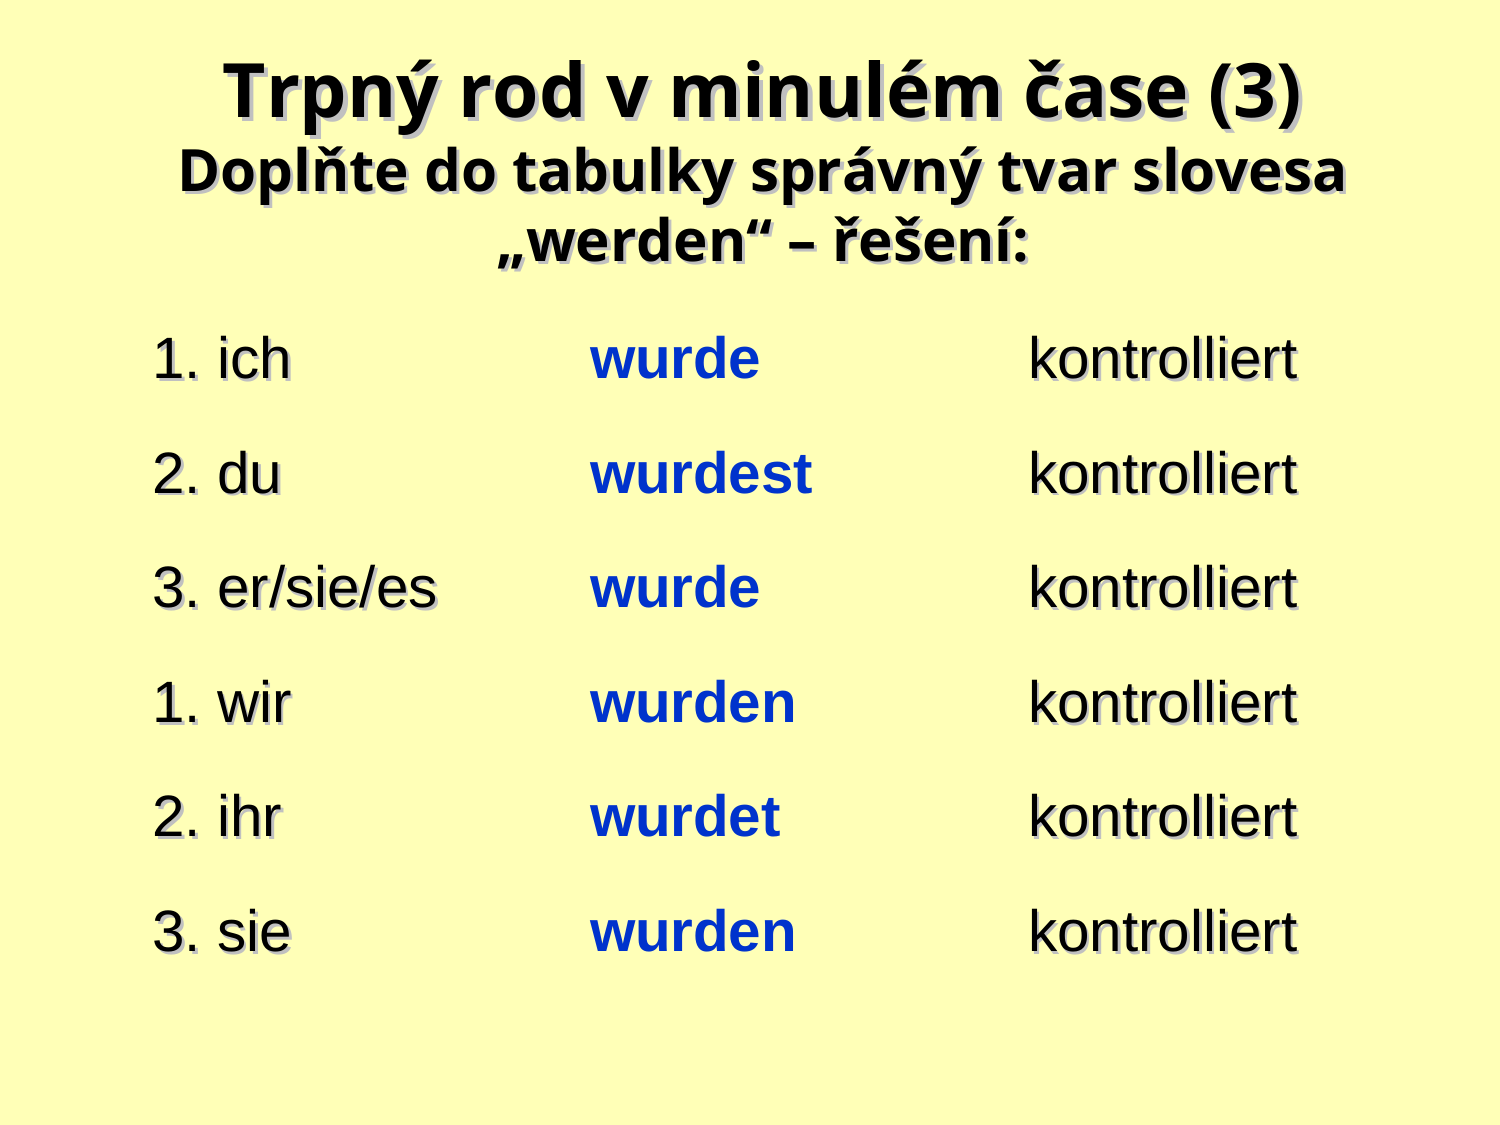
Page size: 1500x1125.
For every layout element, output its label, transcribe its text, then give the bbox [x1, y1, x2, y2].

table_cell 3. er/sie/es [137, 542, 575, 656]
table_cell wurden [575, 656, 1013, 771]
table_header 1. ich [137, 313, 575, 427]
table_cell 2. du [137, 427, 575, 542]
table_cell wurdest [575, 427, 1013, 542]
table_cell wurde [575, 542, 1013, 656]
table_cell kontrolliert [1013, 885, 1451, 1000]
table_header wurde [575, 313, 1013, 427]
table_cell 2. ihr [137, 771, 575, 885]
table_cell kontrolliert [1013, 427, 1451, 542]
table_cell wurdet [575, 771, 1013, 885]
table_header kontrolliert [1013, 313, 1451, 427]
title Trpný rod v minulém čase (3) Doplňte do tabulky správný tvar slovesa „werden“ – řešení: [75, 35, 1451, 281]
table_cell kontrolliert [1013, 771, 1451, 885]
table_cell 3. sie [137, 885, 575, 1000]
table_cell kontrolliert [1013, 542, 1451, 656]
table_cell wurden [575, 885, 1013, 1000]
table_cell 1. wir [137, 656, 575, 771]
table_cell kontrolliert [1013, 656, 1451, 771]
